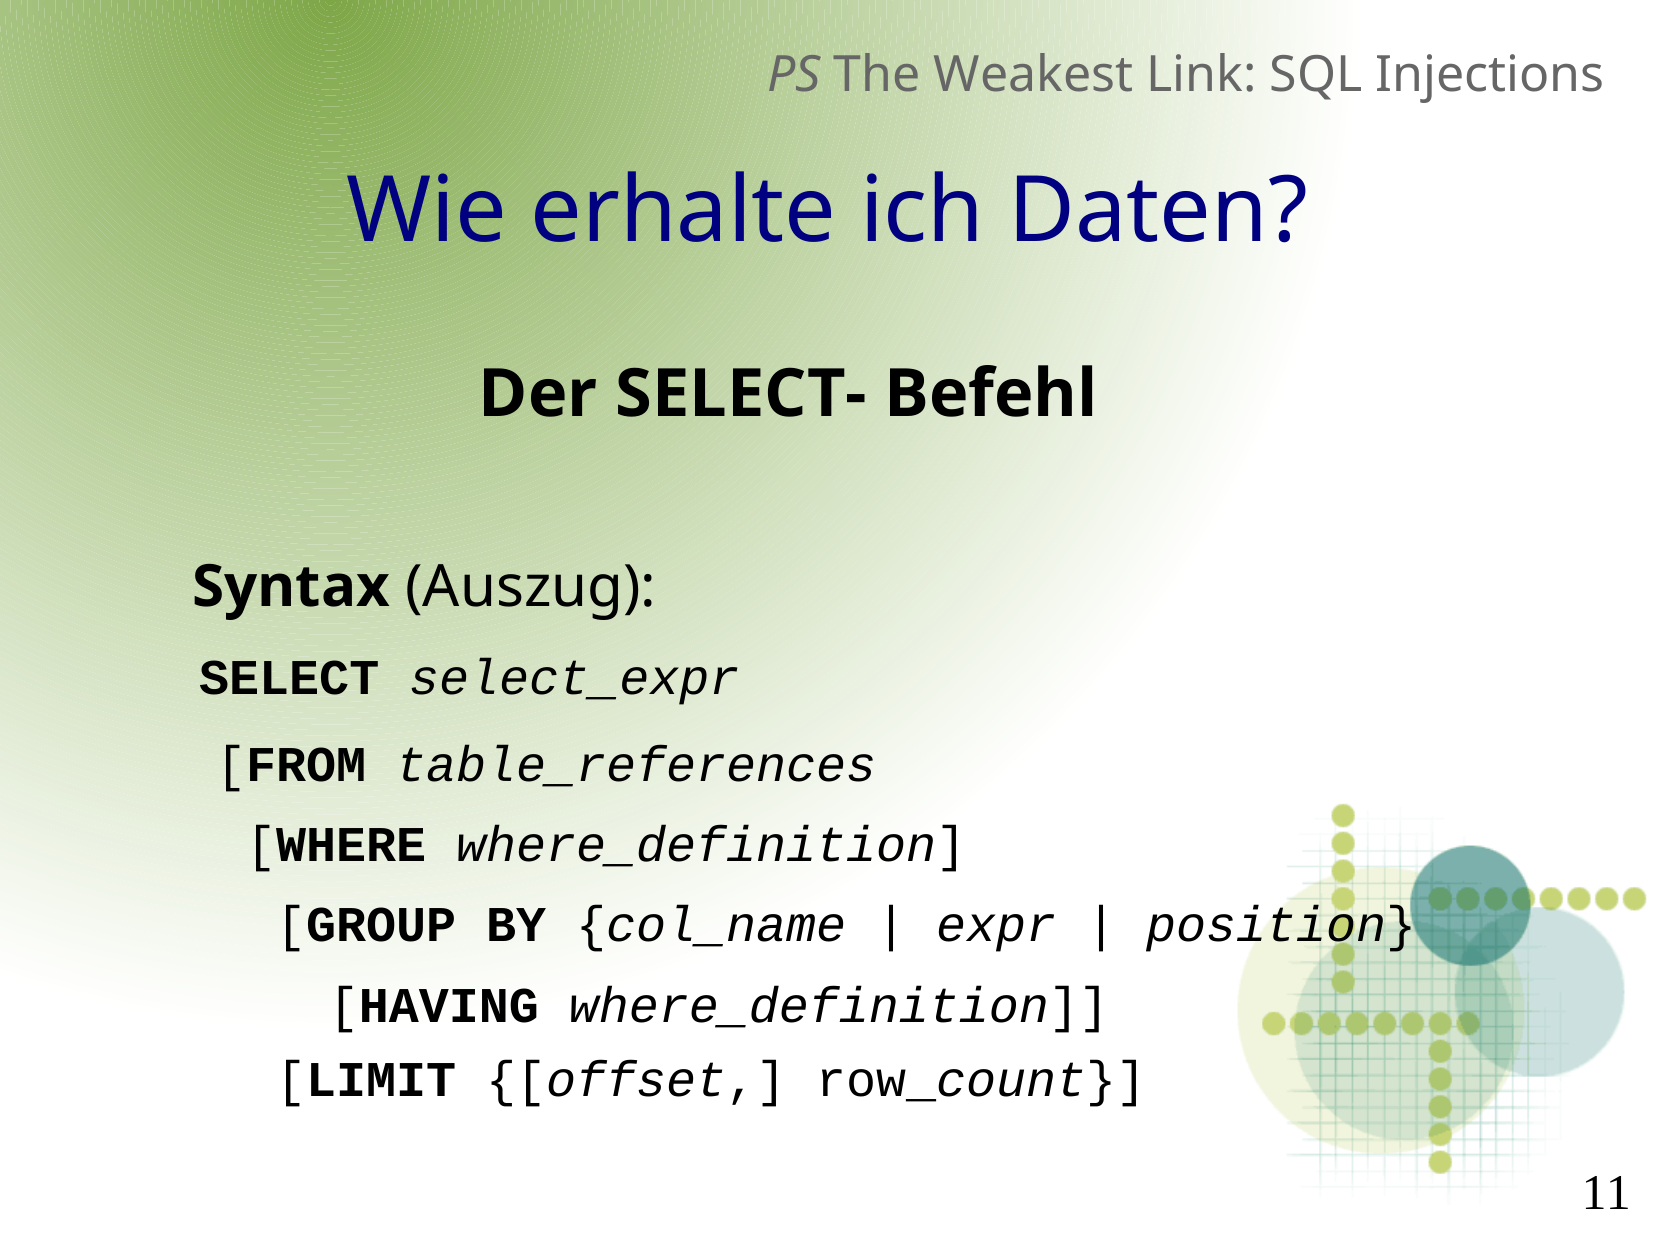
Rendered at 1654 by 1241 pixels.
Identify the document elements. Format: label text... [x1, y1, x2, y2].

title Wie erhalte ich Daten? [121, 102, 1534, 311]
picture [1224, 792, 1654, 1211]
list Der SELECT- Befehl Syntax (Auszug): SELECT select_expr [FROM table_references [WHERE where_definition] [GROUP BY {col_name | expr | position} [HAVING where_definition]] [LIMIT {[offset,] row_count}] [121, 344, 1438, 1127]
